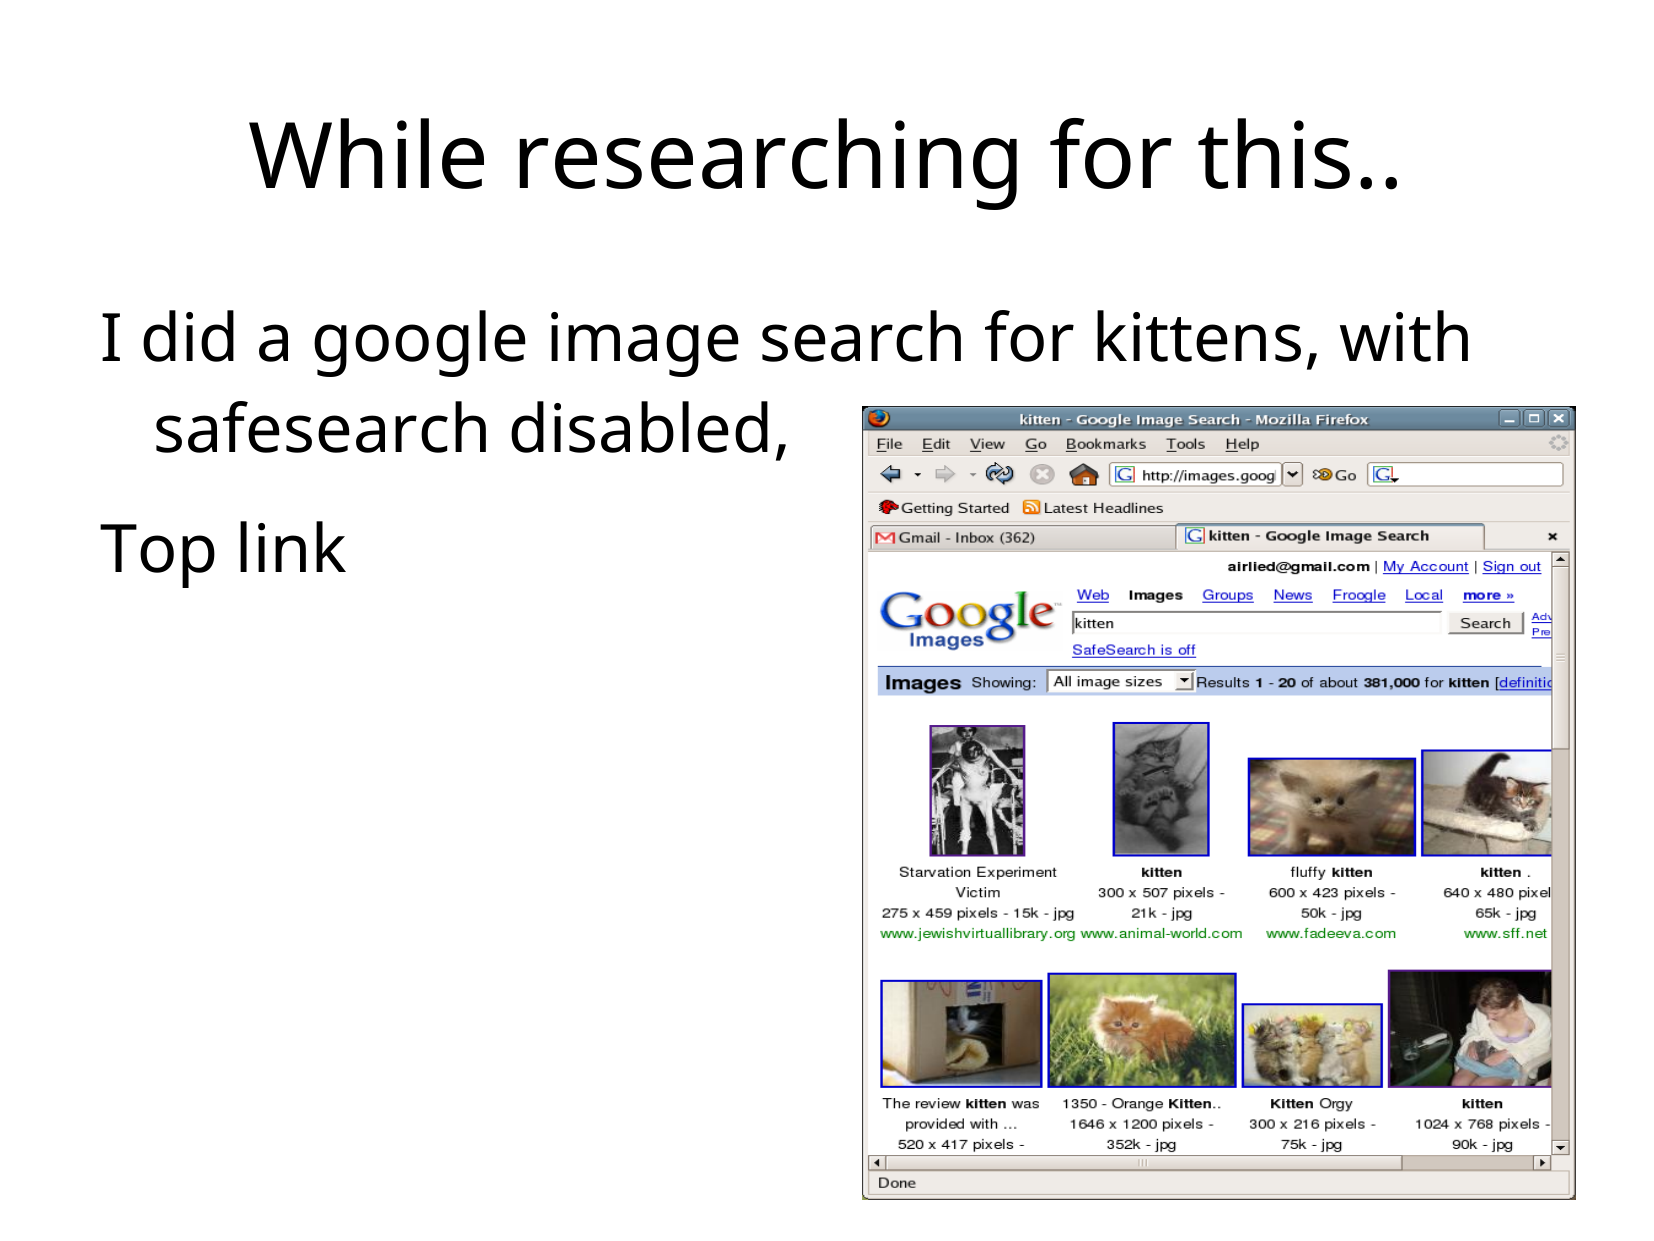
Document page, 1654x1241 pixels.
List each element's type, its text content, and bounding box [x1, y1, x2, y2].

picture [862, 406, 1576, 1201]
list I did a google image search for kittens, with safesearch disabled, Top link [82, 290, 1571, 1109]
title While researching for this.. [82, 49, 1571, 257]
